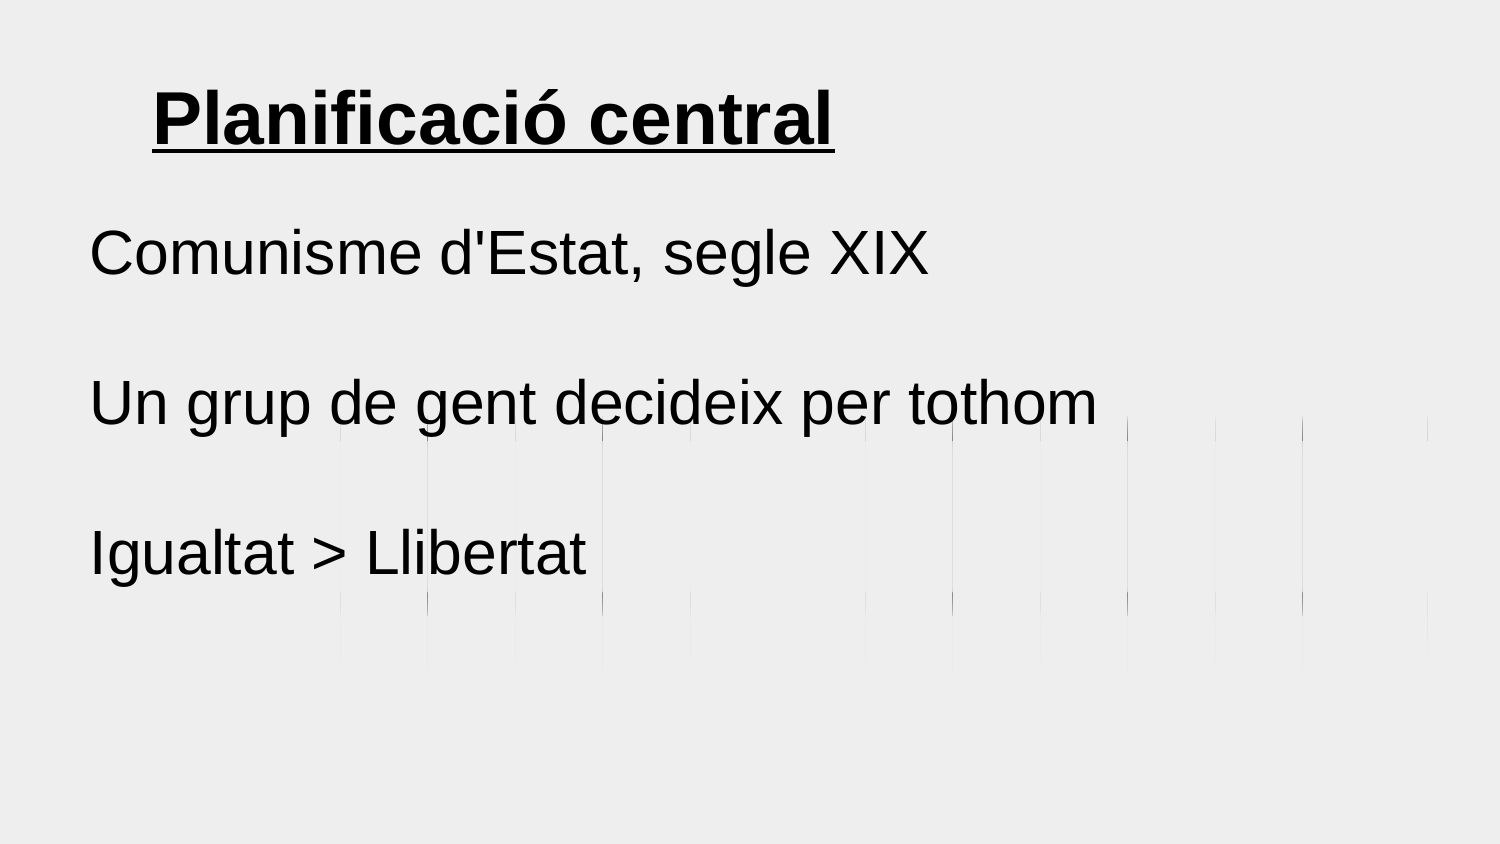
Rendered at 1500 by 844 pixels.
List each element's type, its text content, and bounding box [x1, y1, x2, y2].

text_box Planificació central [74, 33, 1425, 175]
text_box Comunisme d'Estat, segle XIX Un grup de gent decideix per tothom Igualtat > Llibertat [74, 196, 1425, 808]
